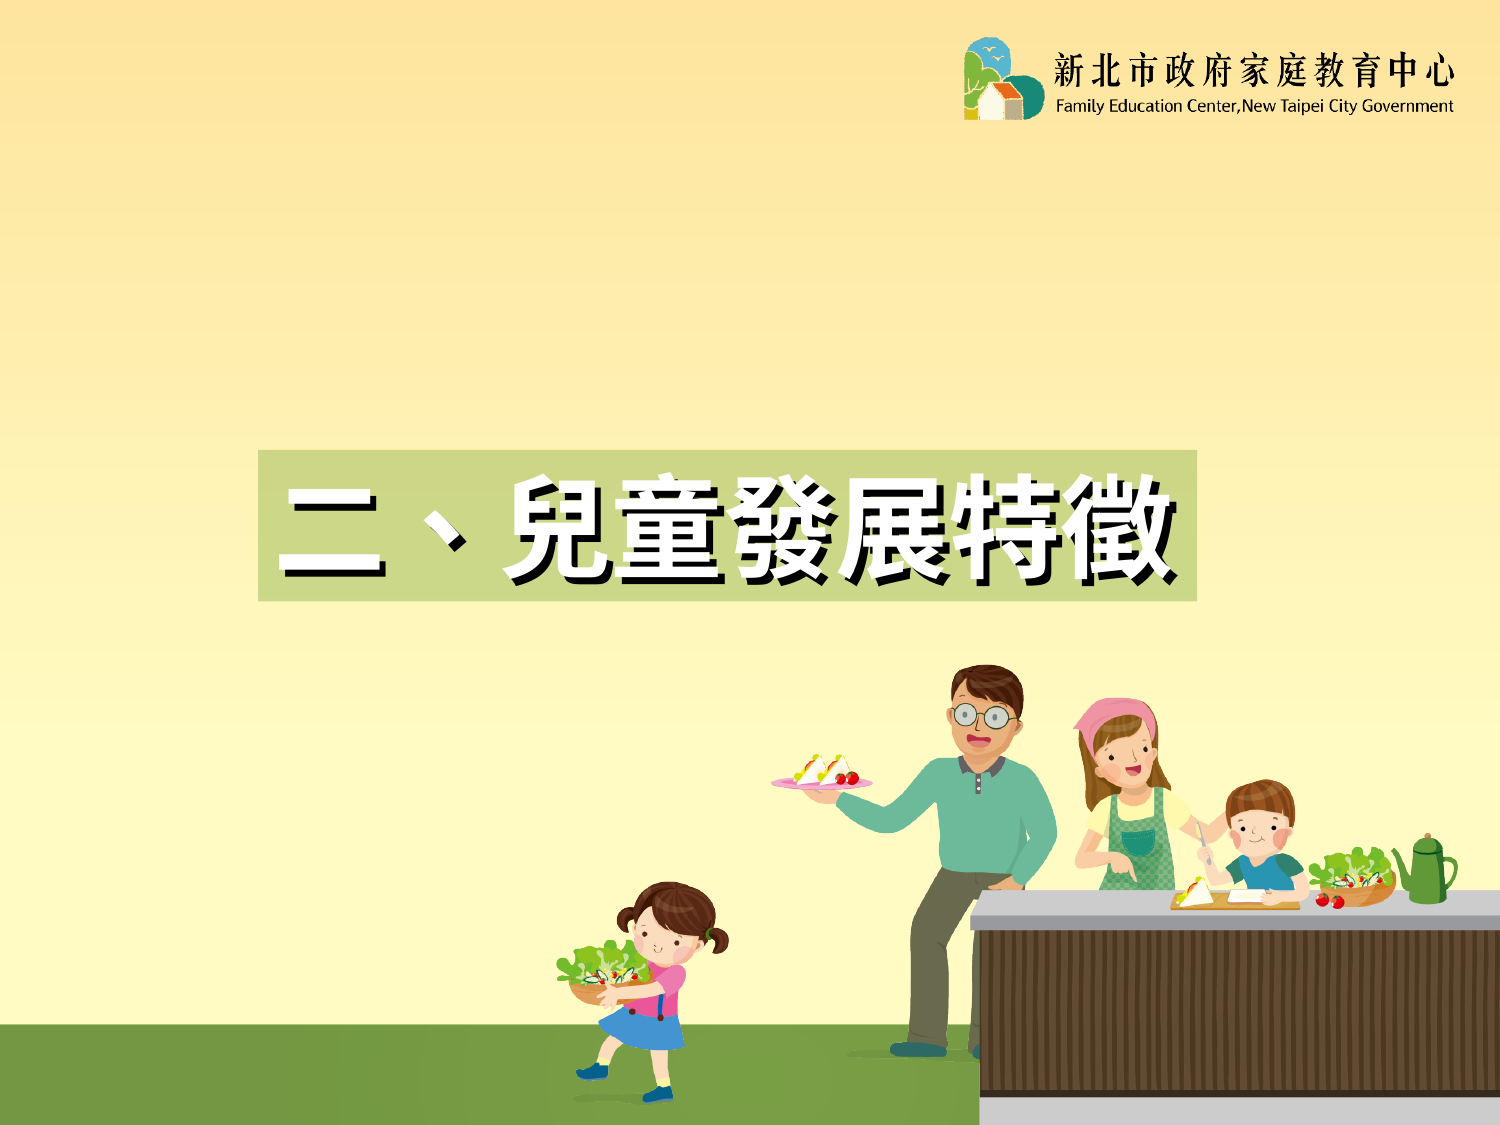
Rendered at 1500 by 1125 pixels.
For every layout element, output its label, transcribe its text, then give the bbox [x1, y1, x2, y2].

picture [761, 629, 1500, 1125]
picture [525, 837, 739, 1125]
text_box 二、兒童發展特徵 [258, 449, 1198, 602]
